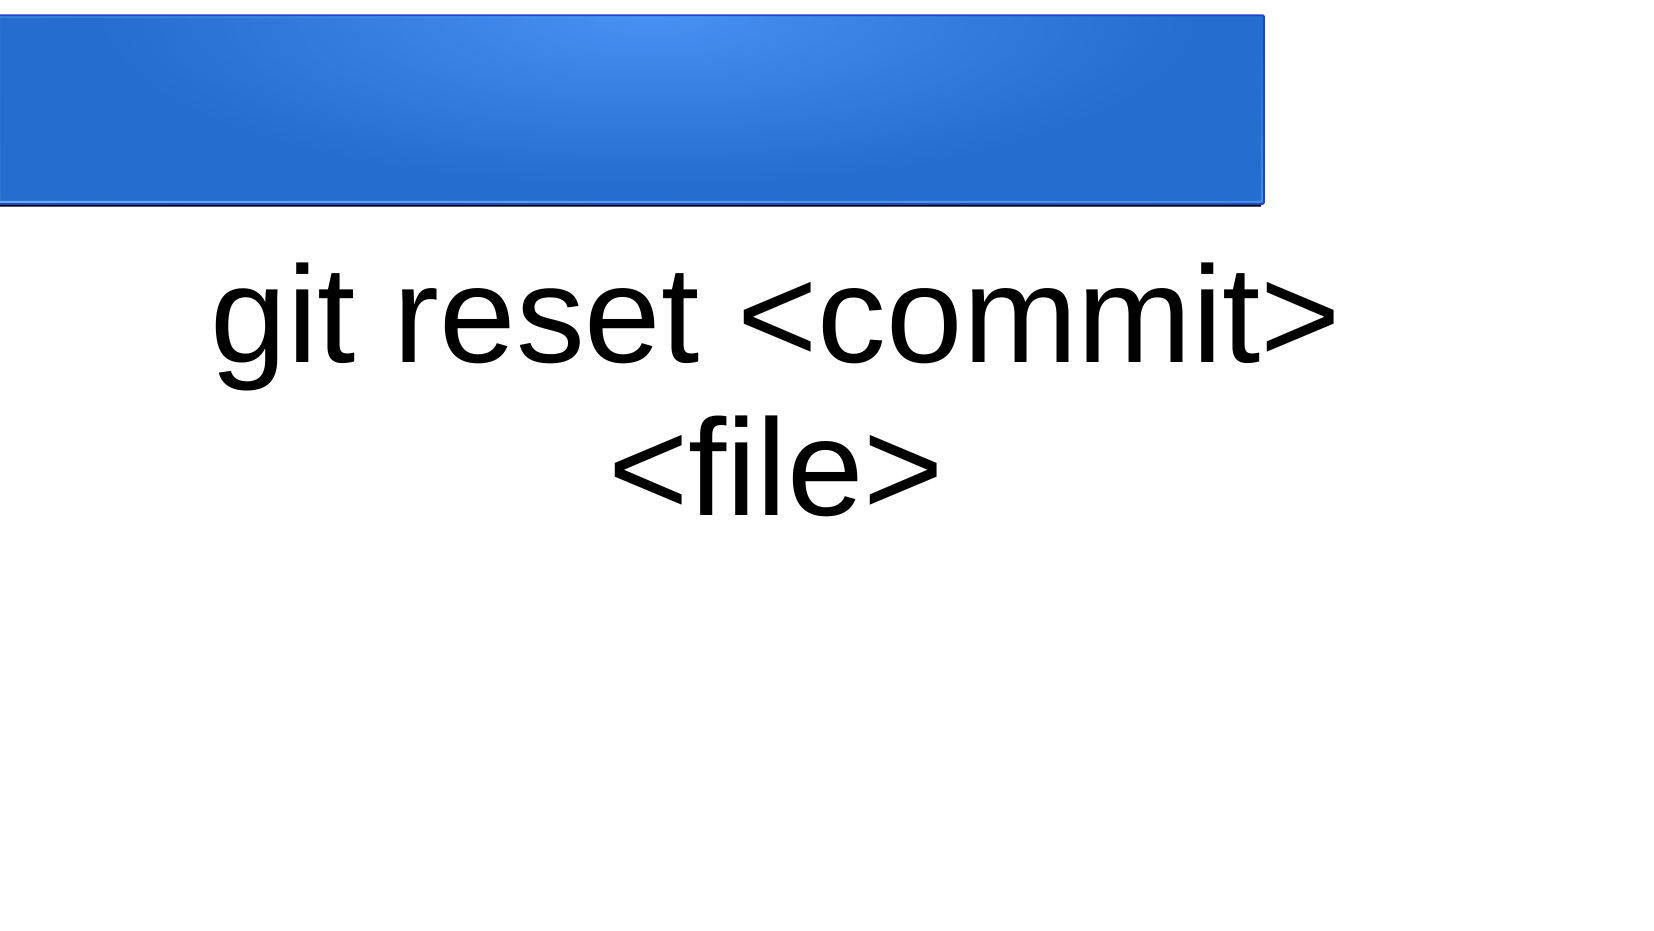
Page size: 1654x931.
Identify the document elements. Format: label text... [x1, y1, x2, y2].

subtitle git reset <commit> <file> [82, 35, 1471, 748]
